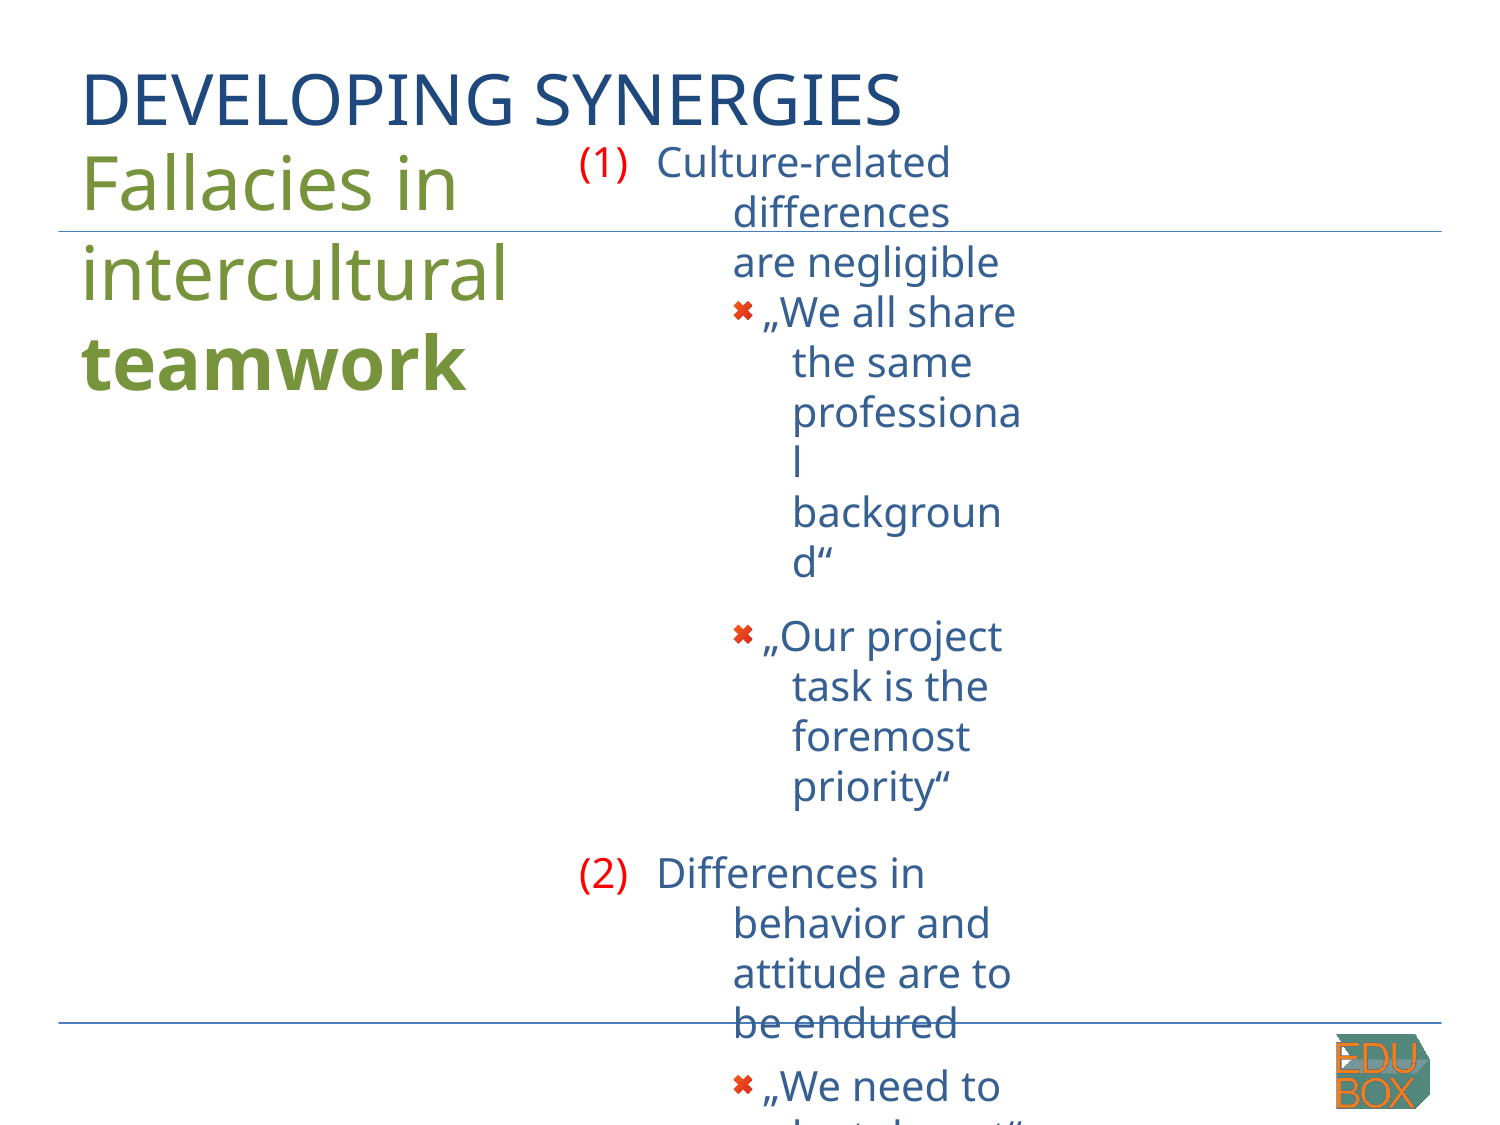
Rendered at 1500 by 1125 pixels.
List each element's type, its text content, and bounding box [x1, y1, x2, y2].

picture [1328, 1028, 1437, 1114]
title DEVELOPING SYNERGIES [64, 42, 1500, 153]
list Culture-related differences are negligible „We all share the same professional background“ „Our project task is the foremost priority“ Differences in behavior and attitude are to be endured „We need to be tolerant“ (esp. as interculturalists) „We don‘t want to wake sleeping dogs“ Collaboration processes and group climate are incidental „We don‘t have time for that“ „Who needs that ‚psycho‘-stuff …? [75, 231, 1426, 982]
list Fallacies in intercultural teamwork [64, 153, 1400, 247]
